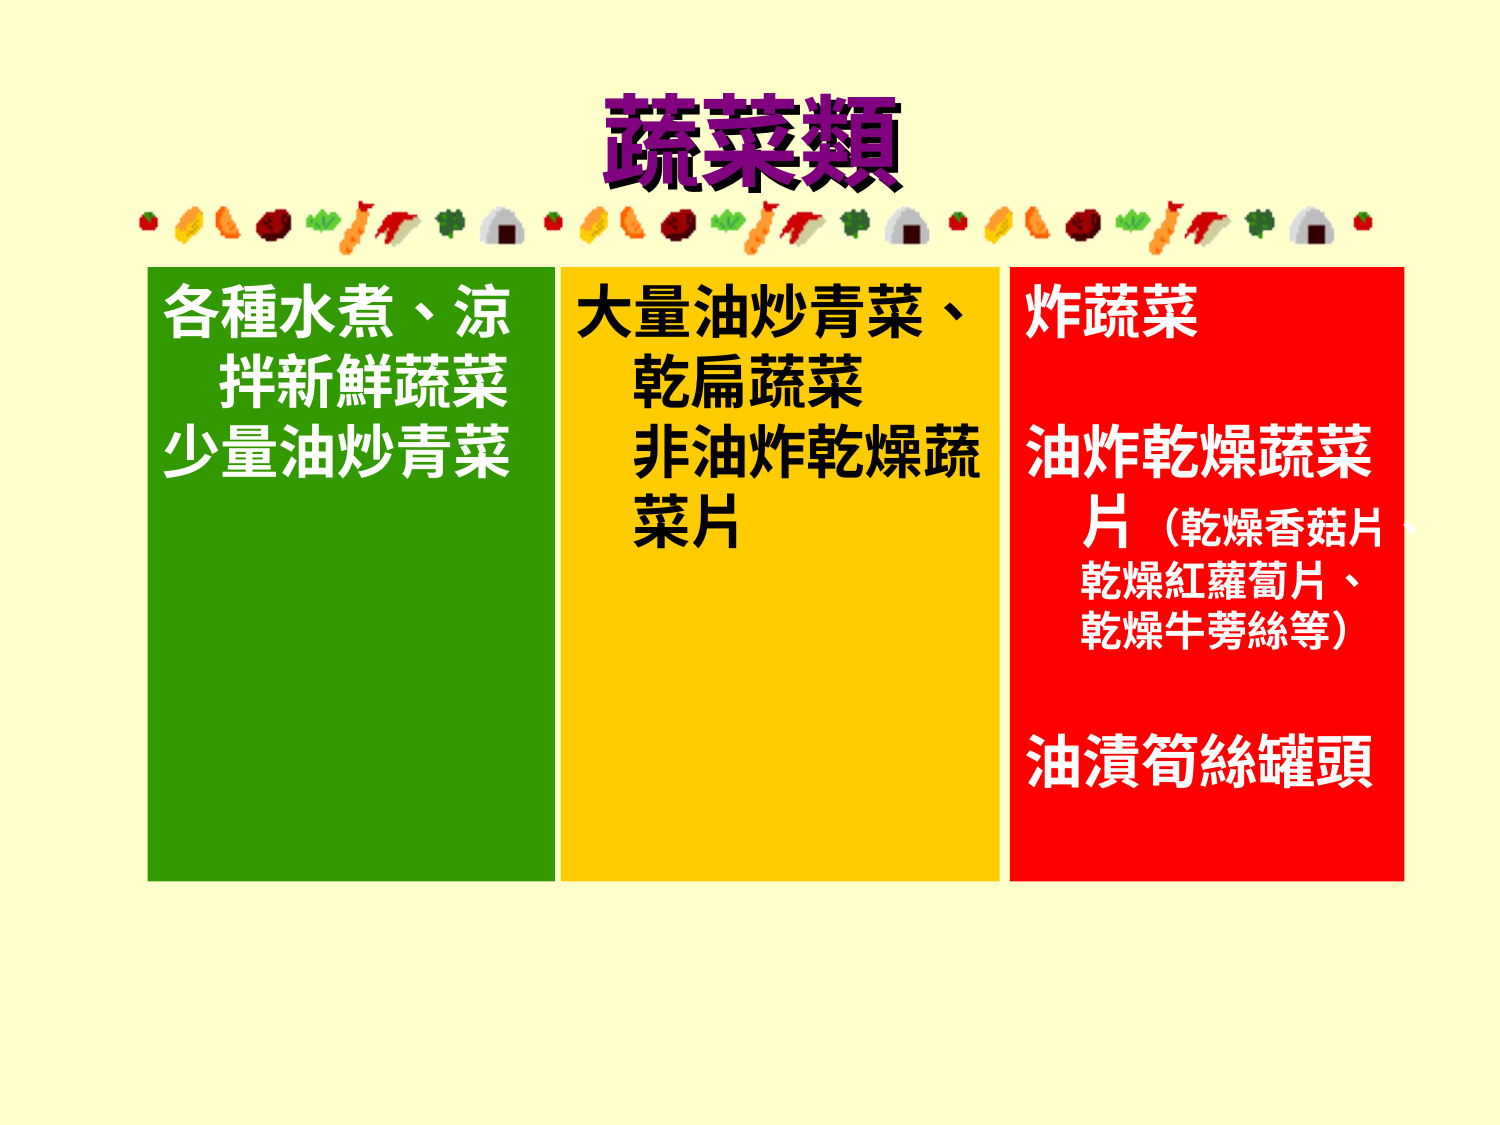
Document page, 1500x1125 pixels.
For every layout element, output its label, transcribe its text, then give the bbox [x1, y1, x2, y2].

text_box 各種水煮、涼拌新鮮蔬菜 少量油炒青菜 [147, 267, 555, 882]
picture [135, 196, 1378, 259]
text_box 炸蔬菜 油炸乾燥蔬菜片（乾燥香菇片、乾燥紅蘿蔔片、乾燥牛蒡絲等） 油漬筍絲罐頭 [1009, 267, 1405, 882]
text_box 大量油炒青菜、乾扁蔬菜 非油炸乾燥蔬菜片 [560, 267, 1000, 882]
title 蔬菜類 [75, 45, 1426, 233]
